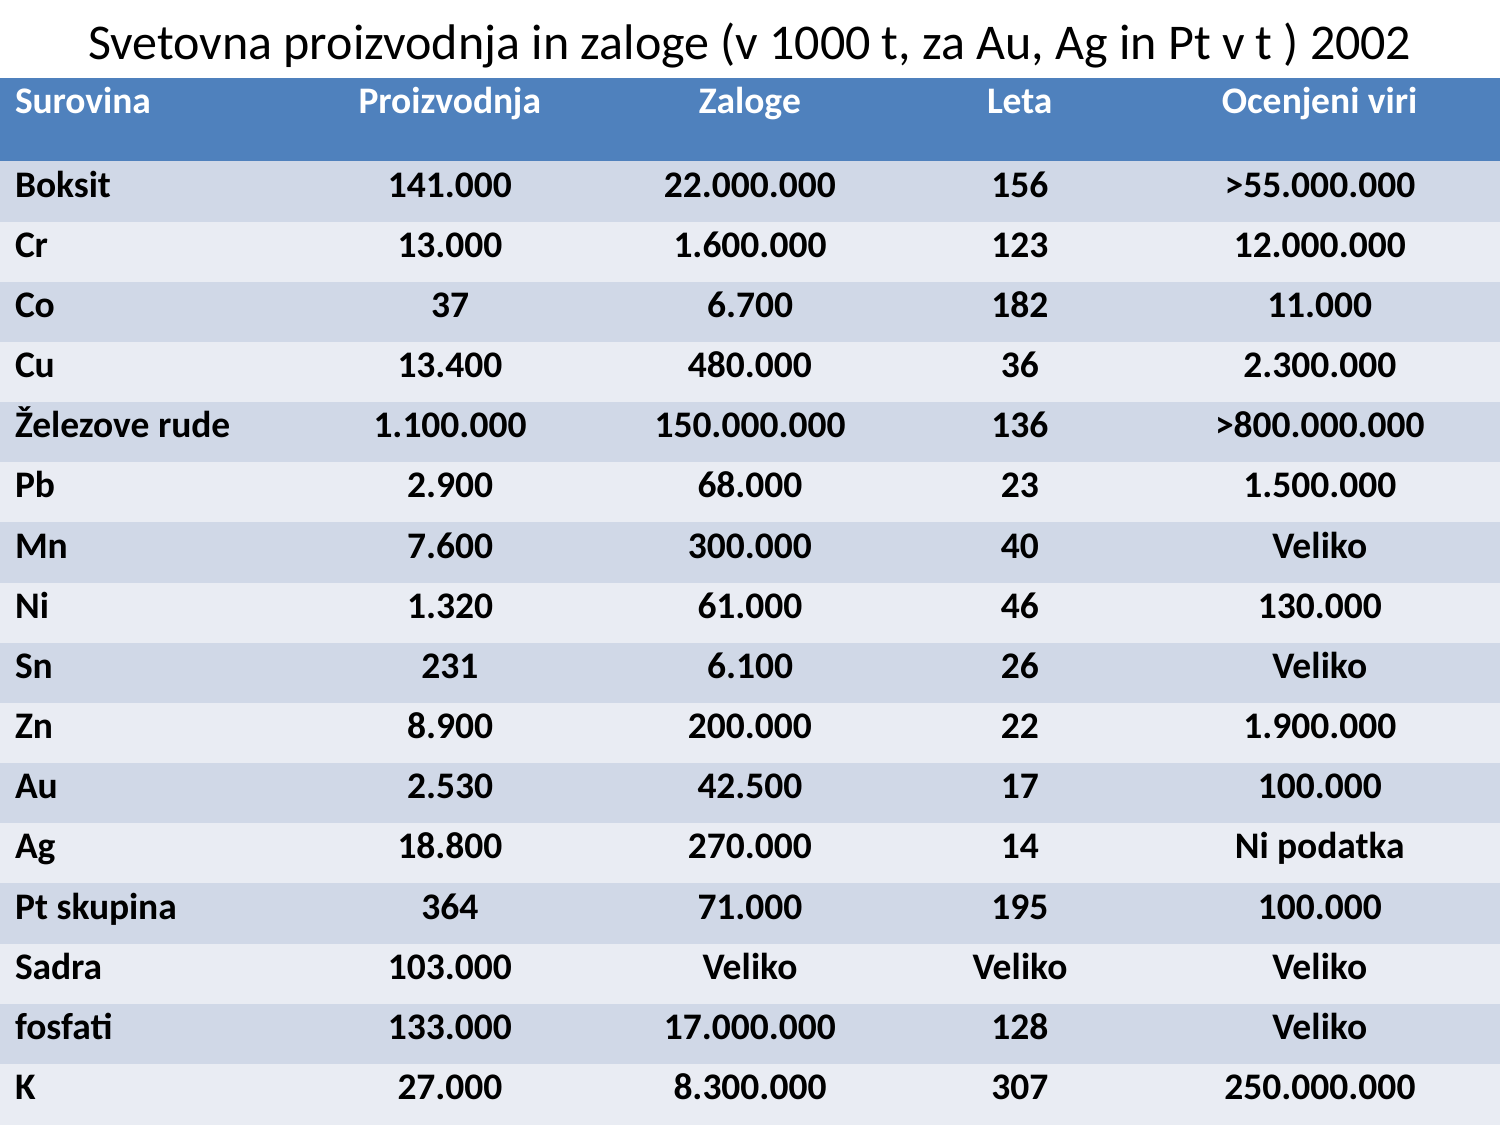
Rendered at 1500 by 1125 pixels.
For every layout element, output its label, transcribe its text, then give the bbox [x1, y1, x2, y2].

table_cell Železove rude [0, 402, 300, 462]
table_cell 1.500.000 [1140, 462, 1500, 522]
table_cell Veliko [1140, 1004, 1500, 1064]
table_cell Sn [0, 643, 300, 703]
table_cell Cr [0, 222, 300, 282]
table_cell 1.600.000 [600, 222, 900, 282]
table_cell 8.900 [300, 703, 600, 763]
table_cell 195 [900, 883, 1140, 944]
table_cell 11.000 [1140, 282, 1500, 342]
table_cell Zn [0, 703, 300, 763]
table_cell 480.000 [600, 342, 900, 402]
table_cell 231 [300, 643, 600, 703]
table_cell Veliko [1140, 643, 1500, 703]
table_header Zaloge [600, 78, 900, 161]
table_cell Cu [0, 342, 300, 402]
table_cell >55.000.000 [1140, 161, 1500, 222]
table_cell 136 [900, 402, 1140, 462]
table_cell Boksit [0, 161, 300, 222]
table_cell fosfati [0, 1004, 300, 1064]
table_cell Veliko [900, 944, 1140, 1004]
table_cell 130.000 [1140, 583, 1500, 643]
table_cell 307 [900, 1064, 1140, 1125]
table_cell Au [0, 763, 300, 823]
table_cell 22.000.000 [600, 161, 900, 222]
table_cell 364 [300, 883, 600, 944]
table_cell >800.000.000 [1140, 402, 1500, 462]
table_header Leta [900, 78, 1140, 161]
table_cell 14 [900, 823, 1140, 883]
table_cell 13.400 [300, 342, 600, 402]
table_cell 27.000 [300, 1064, 600, 1125]
table_cell 68.000 [600, 462, 900, 522]
table_cell 37 [300, 282, 600, 342]
table_cell 200.000 [600, 703, 900, 763]
table_cell Co [0, 282, 300, 342]
table_cell 13.000 [300, 222, 600, 282]
table_cell 40 [900, 522, 1140, 583]
table_cell Ni [0, 583, 300, 643]
table_cell 2.530 [300, 763, 600, 823]
table_cell Pt skupina [0, 883, 300, 944]
table_cell 100.000 [1140, 883, 1500, 944]
table_cell 23 [900, 462, 1140, 522]
table_cell 18.800 [300, 823, 600, 883]
table_cell Ni podatka [1140, 823, 1500, 883]
table_cell 12.000.000 [1140, 222, 1500, 282]
table_header Ocenjeni viri [1140, 78, 1500, 161]
title Svetovna proizvodnja in zaloge (v 1000 t, za Au, Ag in Pt v t ) 2002 [0, 0, 1500, 78]
table_cell Veliko [1140, 944, 1500, 1004]
table_cell 26 [900, 643, 1140, 703]
table_cell 123 [900, 222, 1140, 282]
table_cell 61.000 [600, 583, 900, 643]
table_cell 2.300.000 [1140, 342, 1500, 402]
table_cell 1.900.000 [1140, 703, 1500, 763]
table_cell 270.000 [600, 823, 900, 883]
table_cell 141.000 [300, 161, 600, 222]
table_cell 46 [900, 583, 1140, 643]
table_cell 156 [900, 161, 1140, 222]
table_cell 17.000.000 [600, 1004, 900, 1064]
table_cell 8.300.000 [600, 1064, 900, 1125]
table_cell 7.600 [300, 522, 600, 583]
table_cell 22 [900, 703, 1140, 763]
table_cell 103.000 [300, 944, 600, 1004]
table_cell 71.000 [600, 883, 900, 944]
table_cell 150.000.000 [600, 402, 900, 462]
table_cell Ag [0, 823, 300, 883]
table_cell 1.320 [300, 583, 600, 643]
table_cell Veliko [1140, 522, 1500, 583]
table_header Proizvodnja [300, 78, 600, 161]
table_cell 1.100.000 [300, 402, 600, 462]
table_cell 2.900 [300, 462, 600, 522]
table_cell 17 [900, 763, 1140, 823]
table_cell 100.000 [1140, 763, 1500, 823]
table_header Surovina [0, 78, 300, 161]
table_cell Veliko [600, 944, 900, 1004]
table_cell 250.000.000 [1140, 1064, 1500, 1125]
table_cell 42.500 [600, 763, 900, 823]
table_cell 128 [900, 1004, 1140, 1064]
table_cell K [0, 1064, 300, 1125]
table_cell Pb [0, 462, 300, 522]
table_cell 36 [900, 342, 1140, 402]
table_cell 6.100 [600, 643, 900, 703]
table_cell Mn [0, 522, 300, 583]
table_cell 300.000 [600, 522, 900, 583]
table_cell 6.700 [600, 282, 900, 342]
table_cell 133.000 [300, 1004, 600, 1064]
table_cell 182 [900, 282, 1140, 342]
table_cell Sadra [0, 944, 300, 1004]
